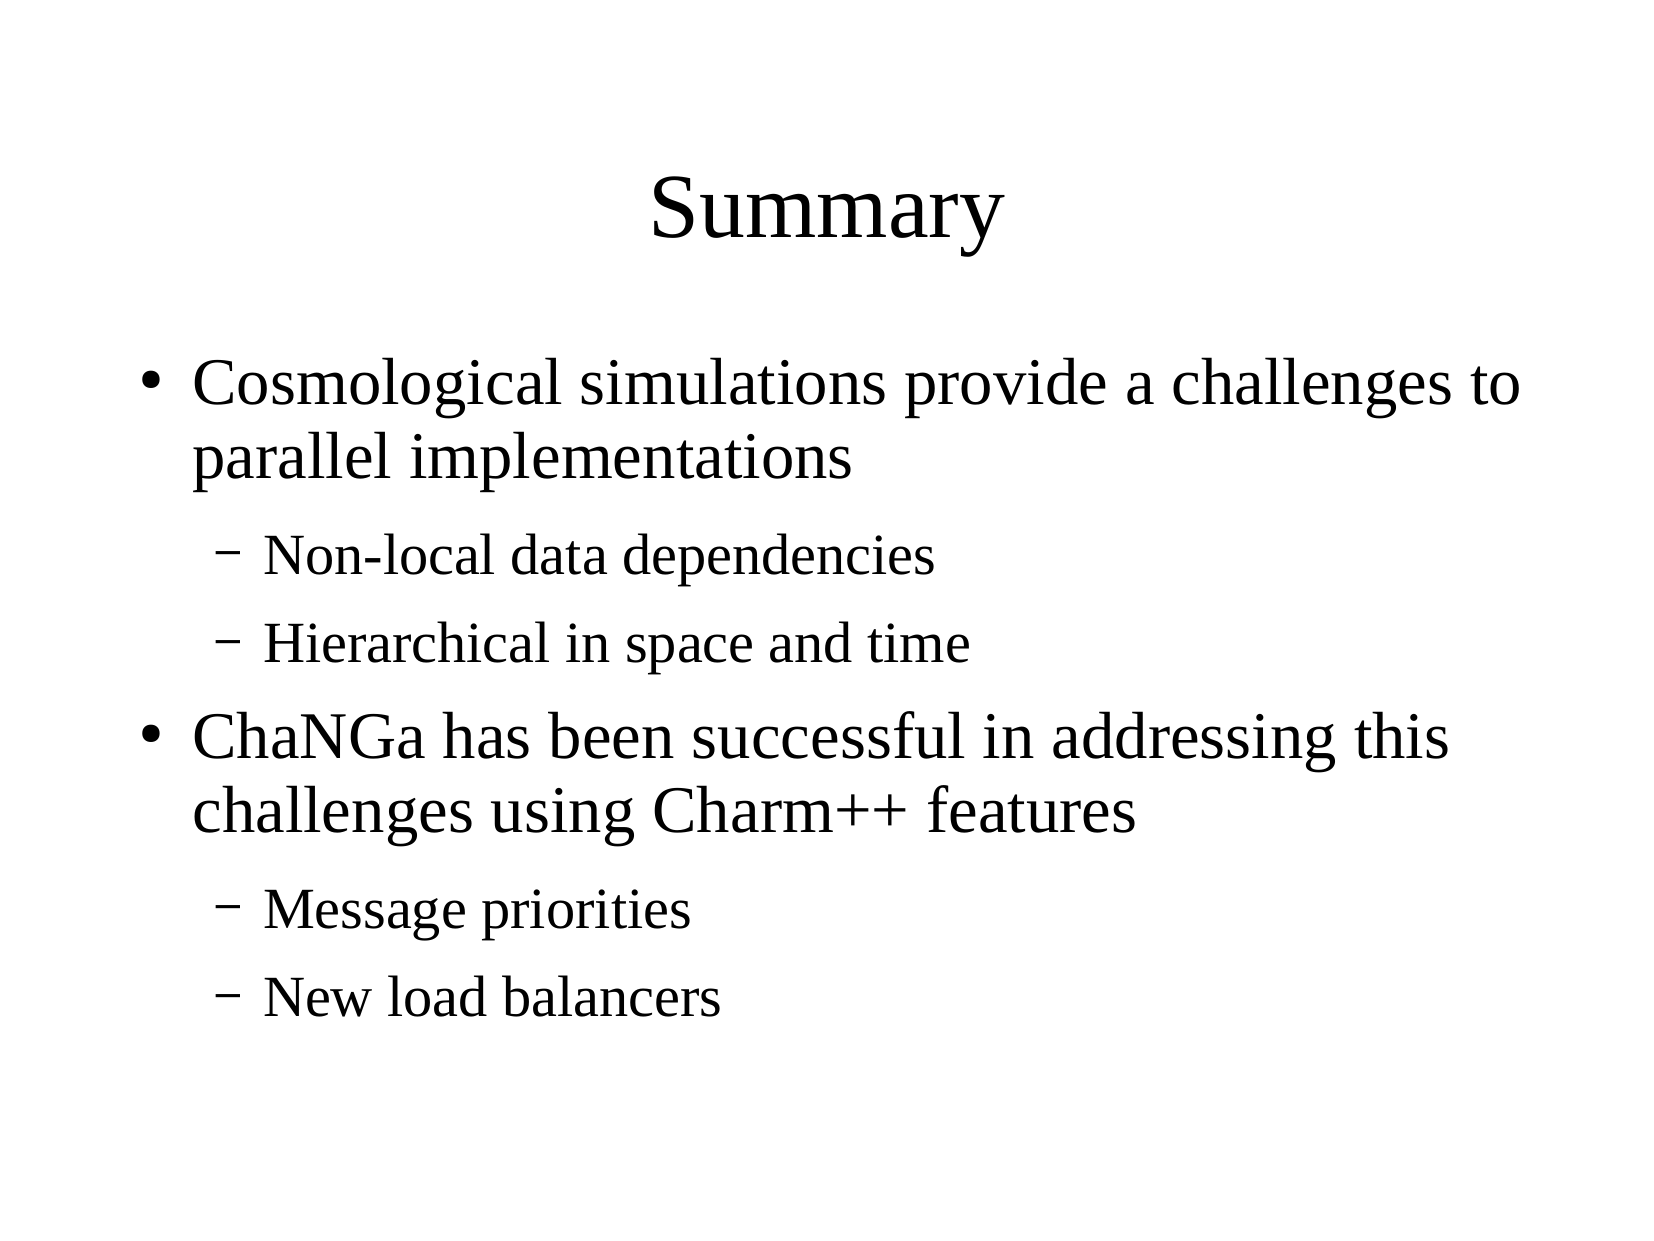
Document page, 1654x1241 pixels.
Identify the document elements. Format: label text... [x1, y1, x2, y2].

list Cosmological simulations provide a challenges to parallel implementations Non-local data dependencies Hierarchical in space and time ChaNGa has been successful in addressing this challenges using Charm++ features Message priorities New load balancers [121, 344, 1534, 1112]
title Summary [121, 110, 1534, 303]
